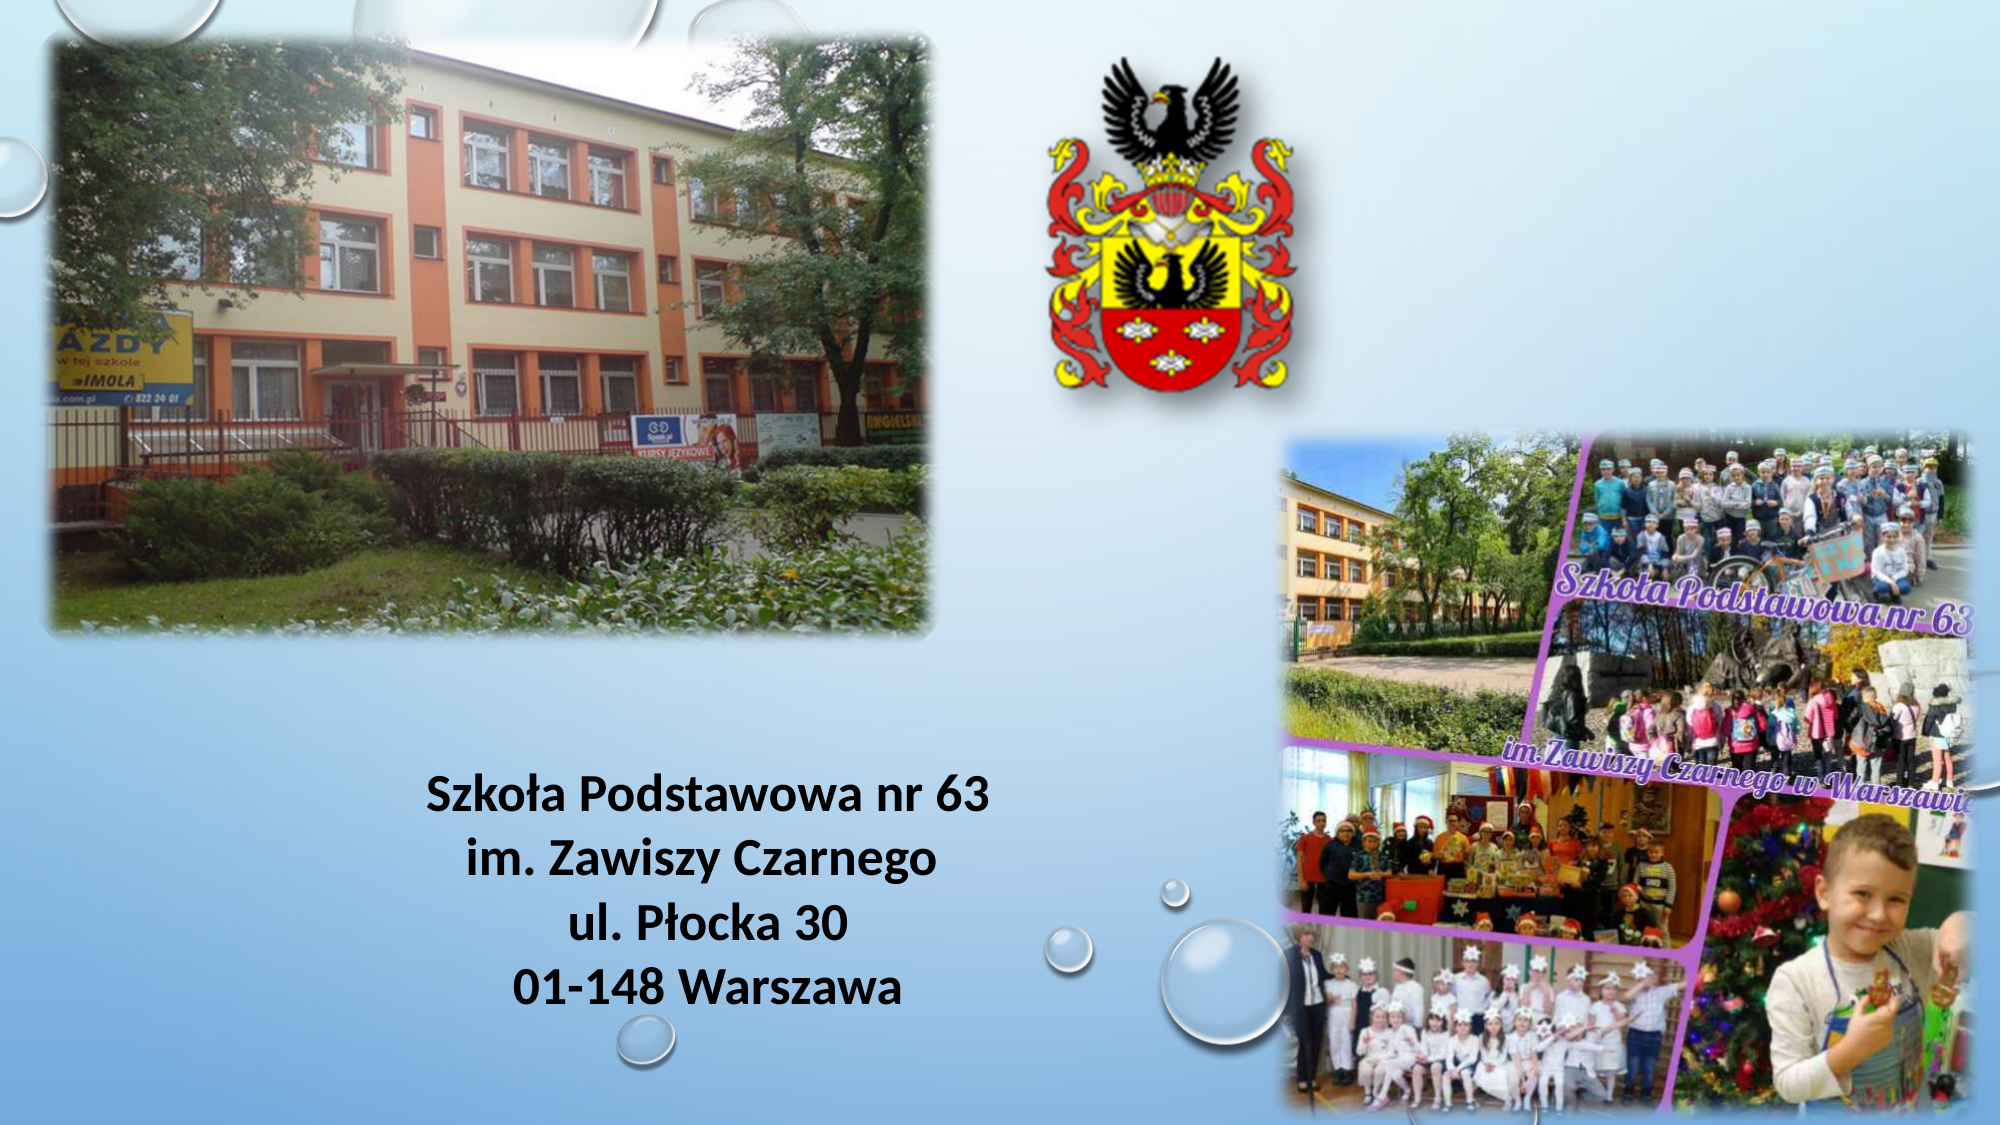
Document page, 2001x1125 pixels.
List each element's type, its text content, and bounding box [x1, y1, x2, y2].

text_box [32, 21, 946, 651]
subtitle Szkoła Podstawowa nr 63 im. Zawiszy Czarnego ul. Płocka 30 01-148 Warszawa [80, 685, 1269, 1028]
picture [0, 0, 2000, 1125]
